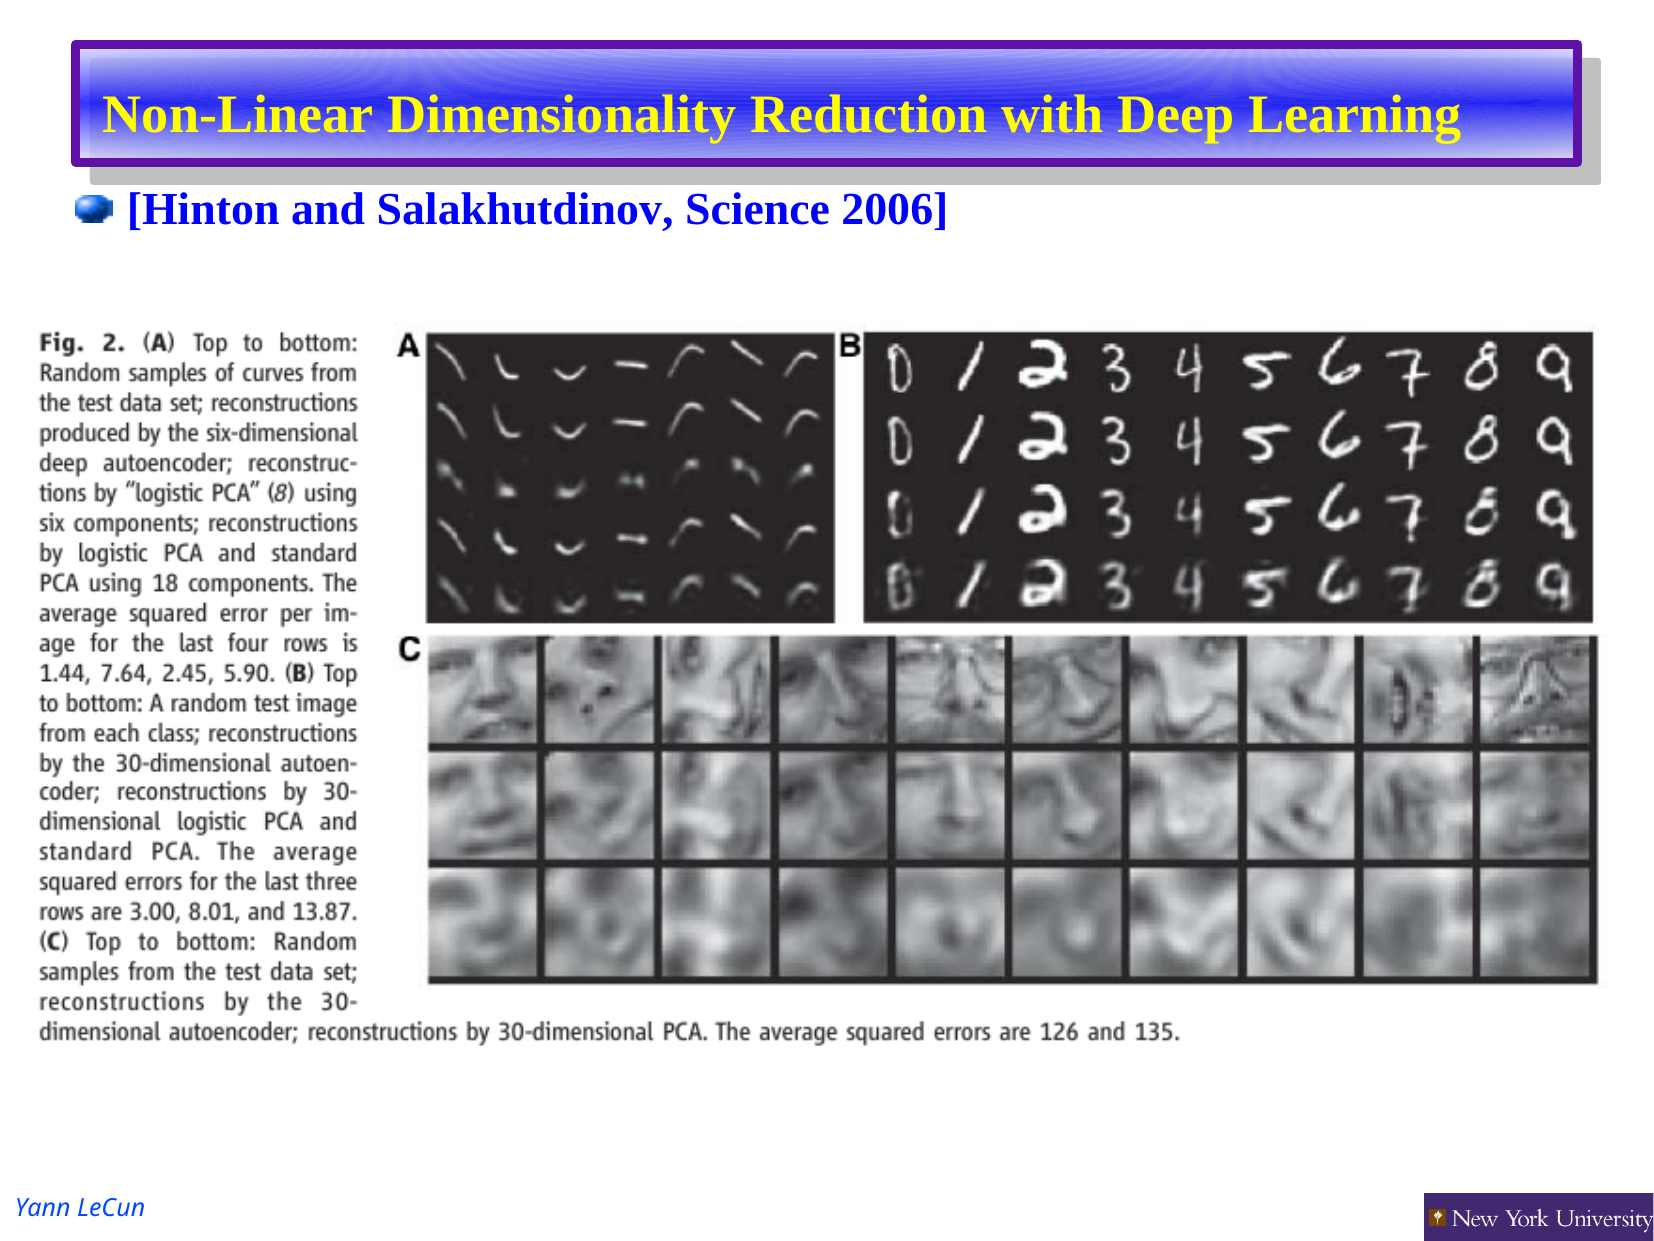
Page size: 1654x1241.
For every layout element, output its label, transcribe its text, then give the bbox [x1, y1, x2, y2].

title Non-Linear Dimensionality Reduction with Deep Learning [75, 44, 1578, 163]
list [Hinton and Salakhutdinov, Science 2006] [75, 183, 1585, 247]
picture [16, 312, 1631, 1063]
picture [1424, 1193, 1654, 1241]
